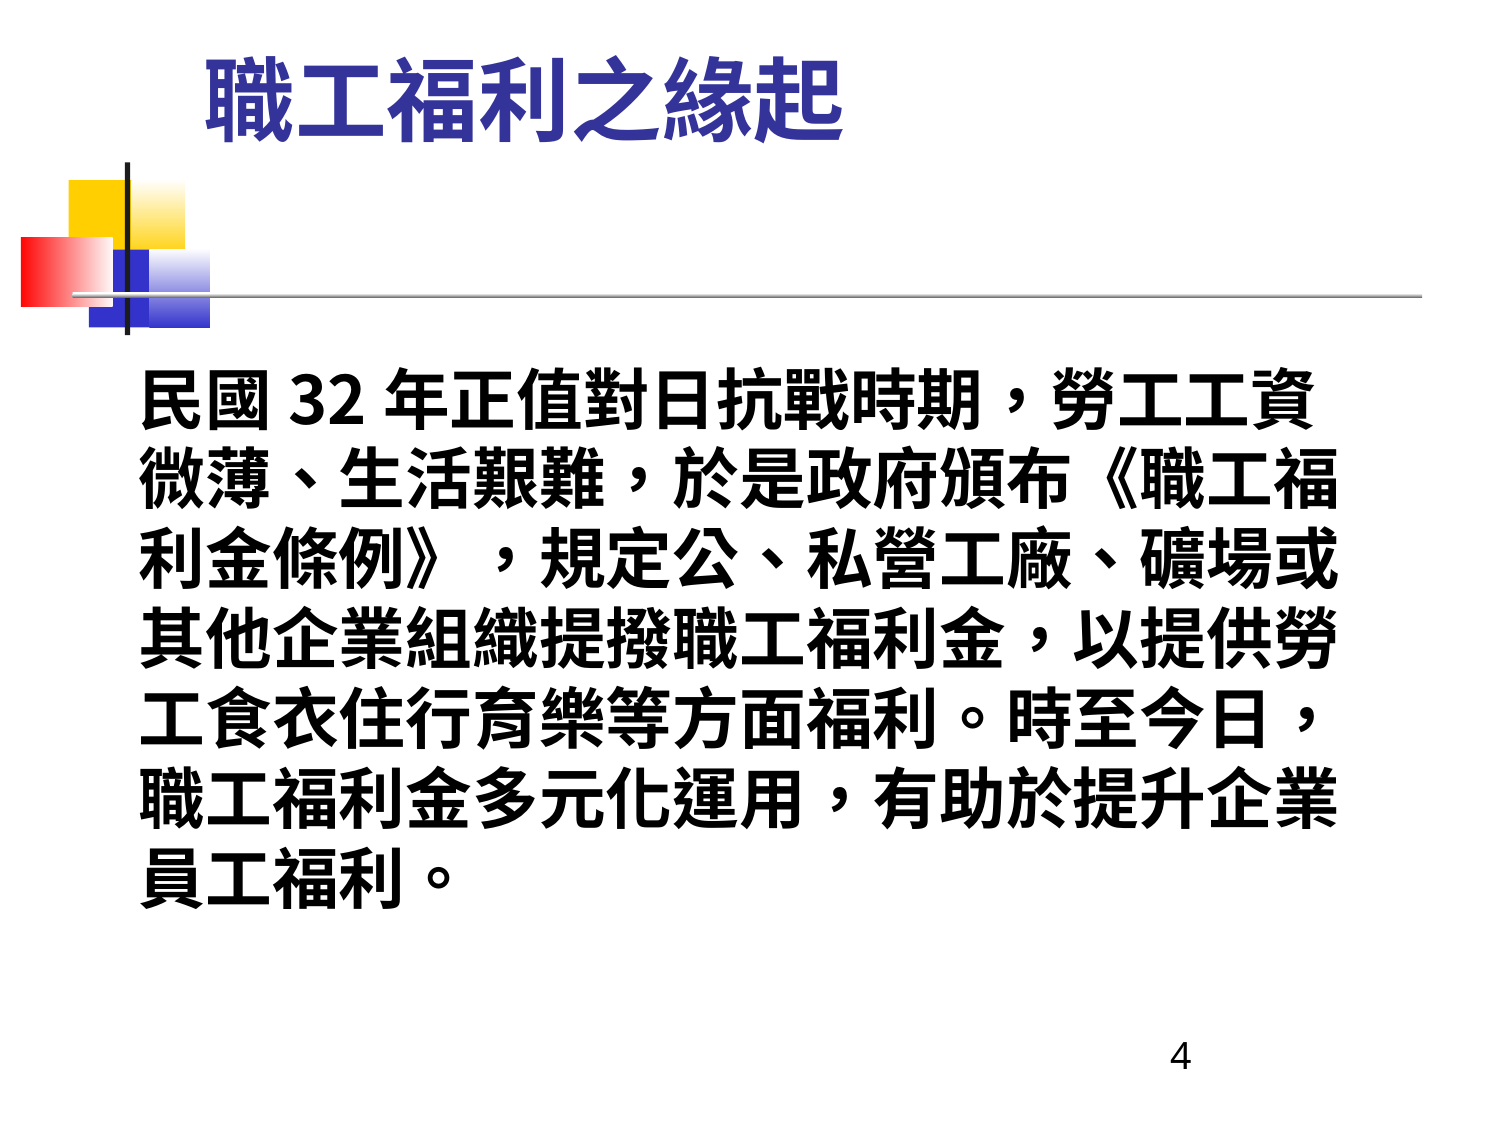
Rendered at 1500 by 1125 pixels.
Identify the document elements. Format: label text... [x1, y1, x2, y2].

list 民國32年正值對日抗戰時期，勞工工資微薄、生活艱難，於是政府頒布《職工福利金條例》，規定公、私營工廠、礦場或其他企業組織提撥職工福利金，以提供勞工食衣住行育樂等方面福利。時至今日，職工福利金多元化運用，有助於提升企業員工福利。 [123, 350, 1399, 1025]
slide_number <編號> [1155, 1024, 1468, 1100]
title 職工福利之緣起 [188, 35, 1468, 275]
